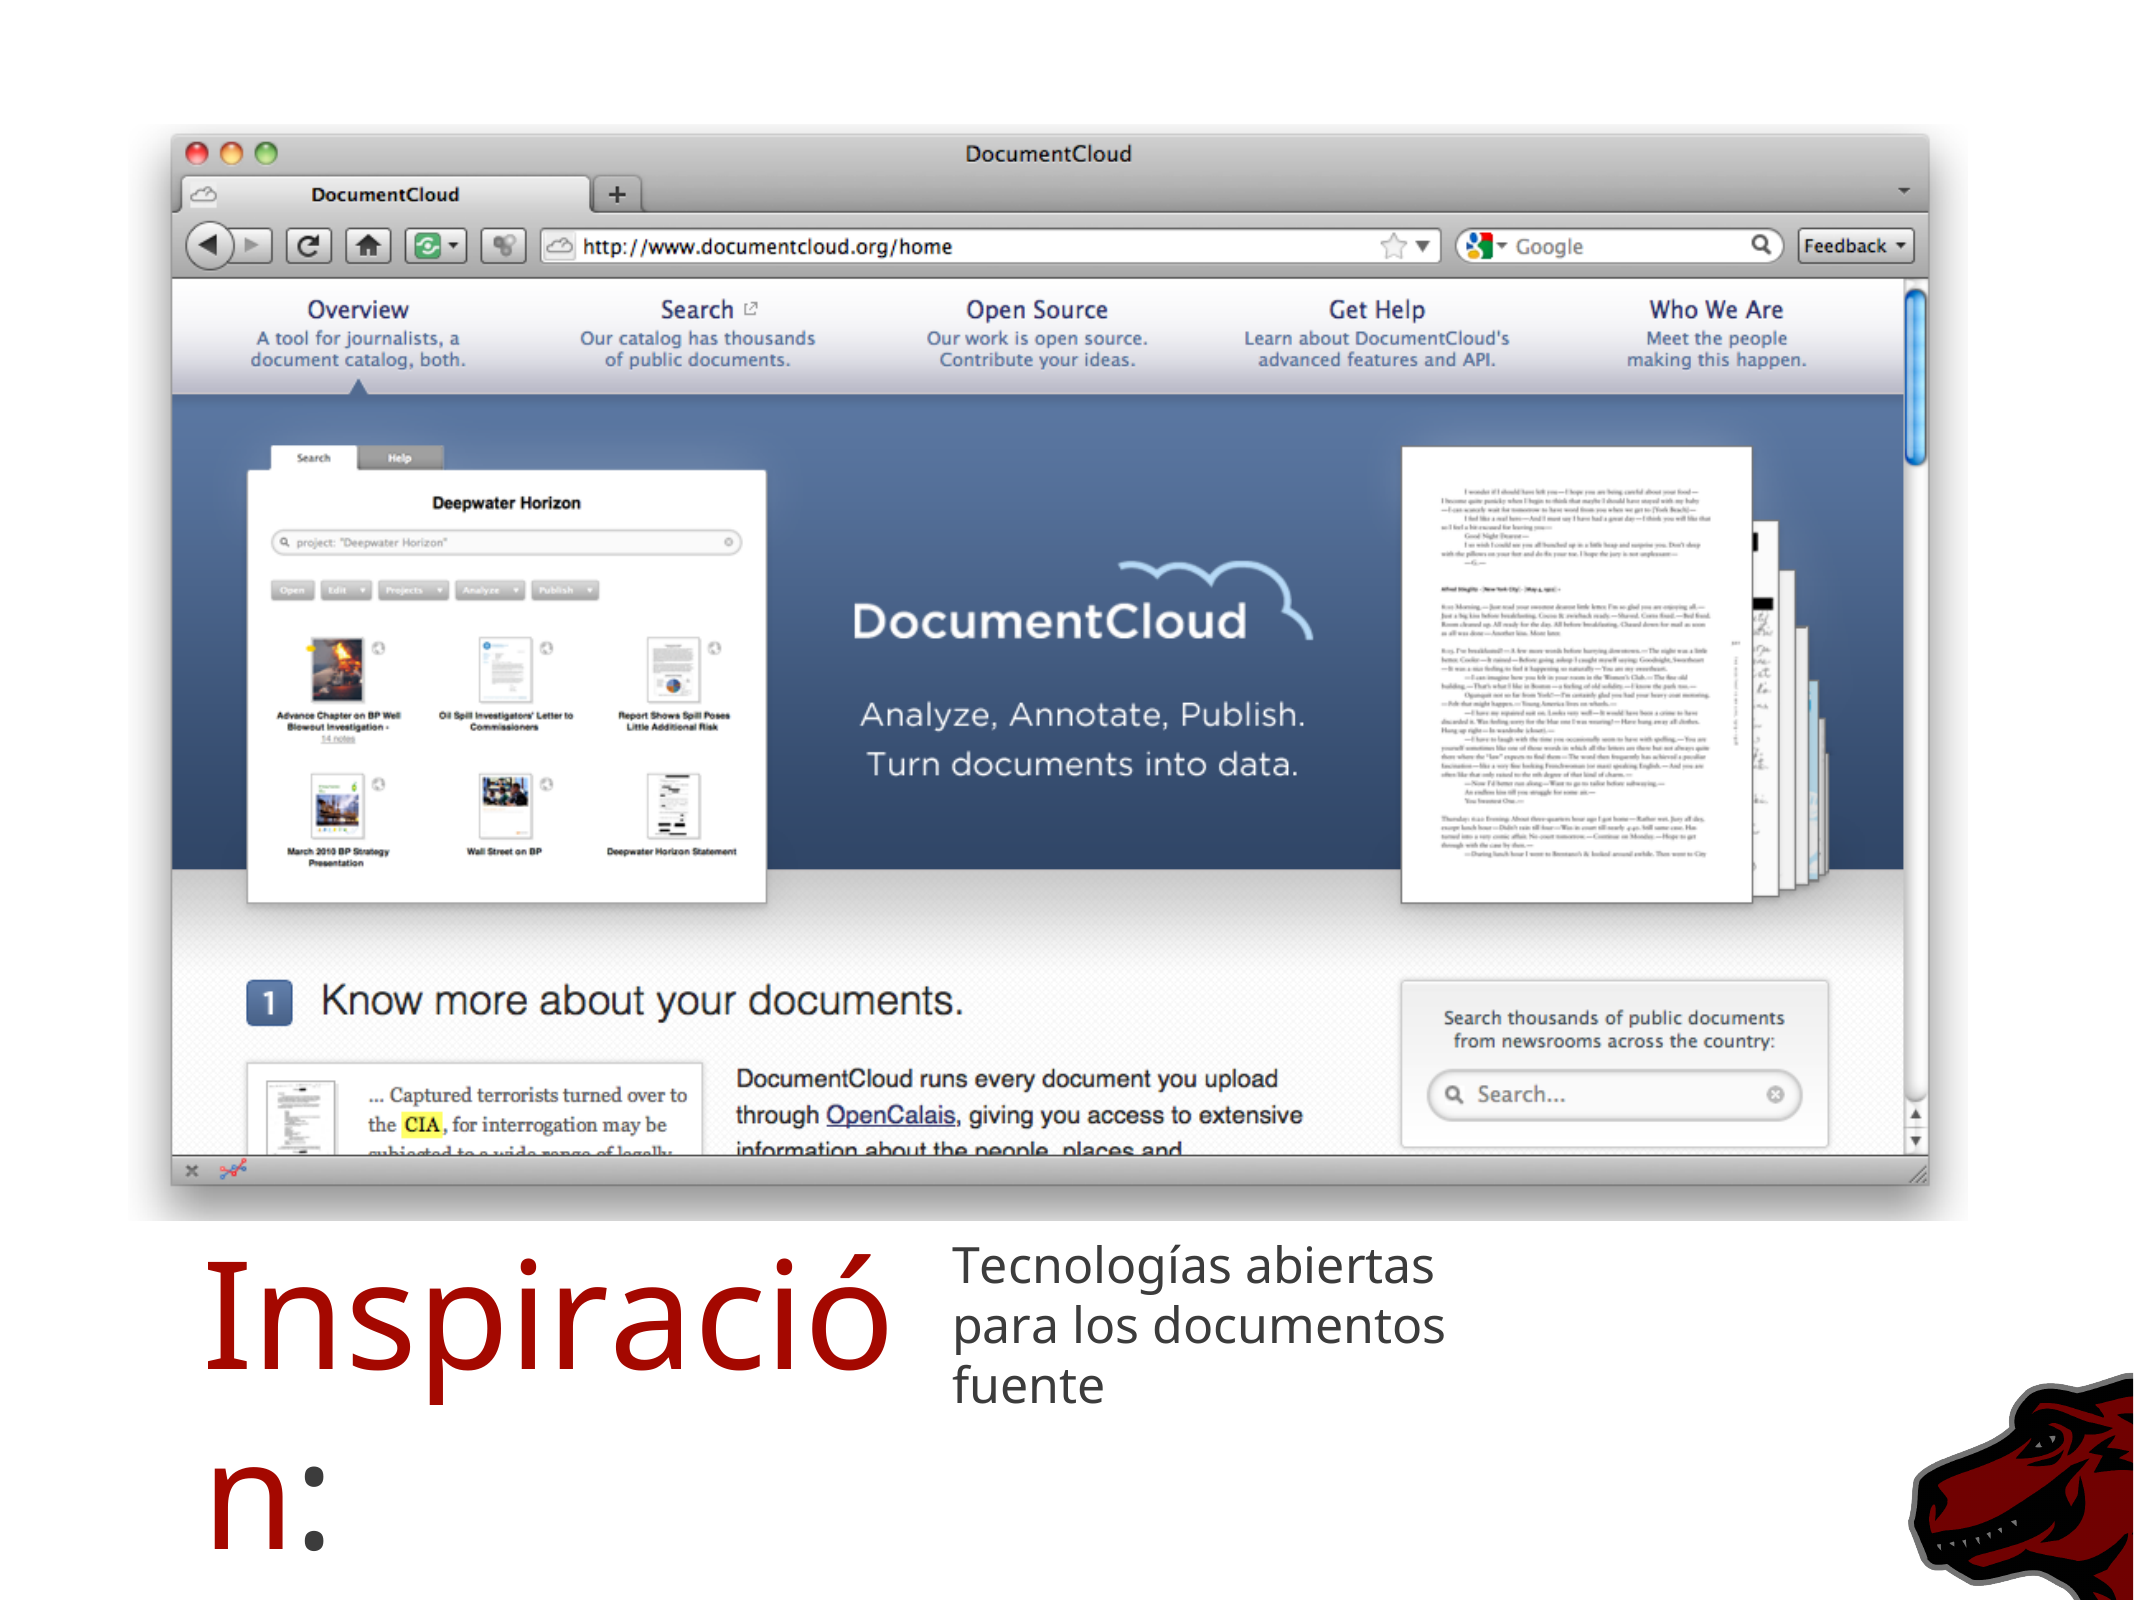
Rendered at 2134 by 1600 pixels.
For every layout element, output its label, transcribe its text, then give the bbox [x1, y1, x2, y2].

text_box Tecnologías abiertas para los documentos fuente [952, 1279, 1538, 1428]
picture [1889, 1372, 2134, 1600]
text_box Inspiración: [202, 1237, 940, 1442]
picture [128, 124, 1968, 1221]
